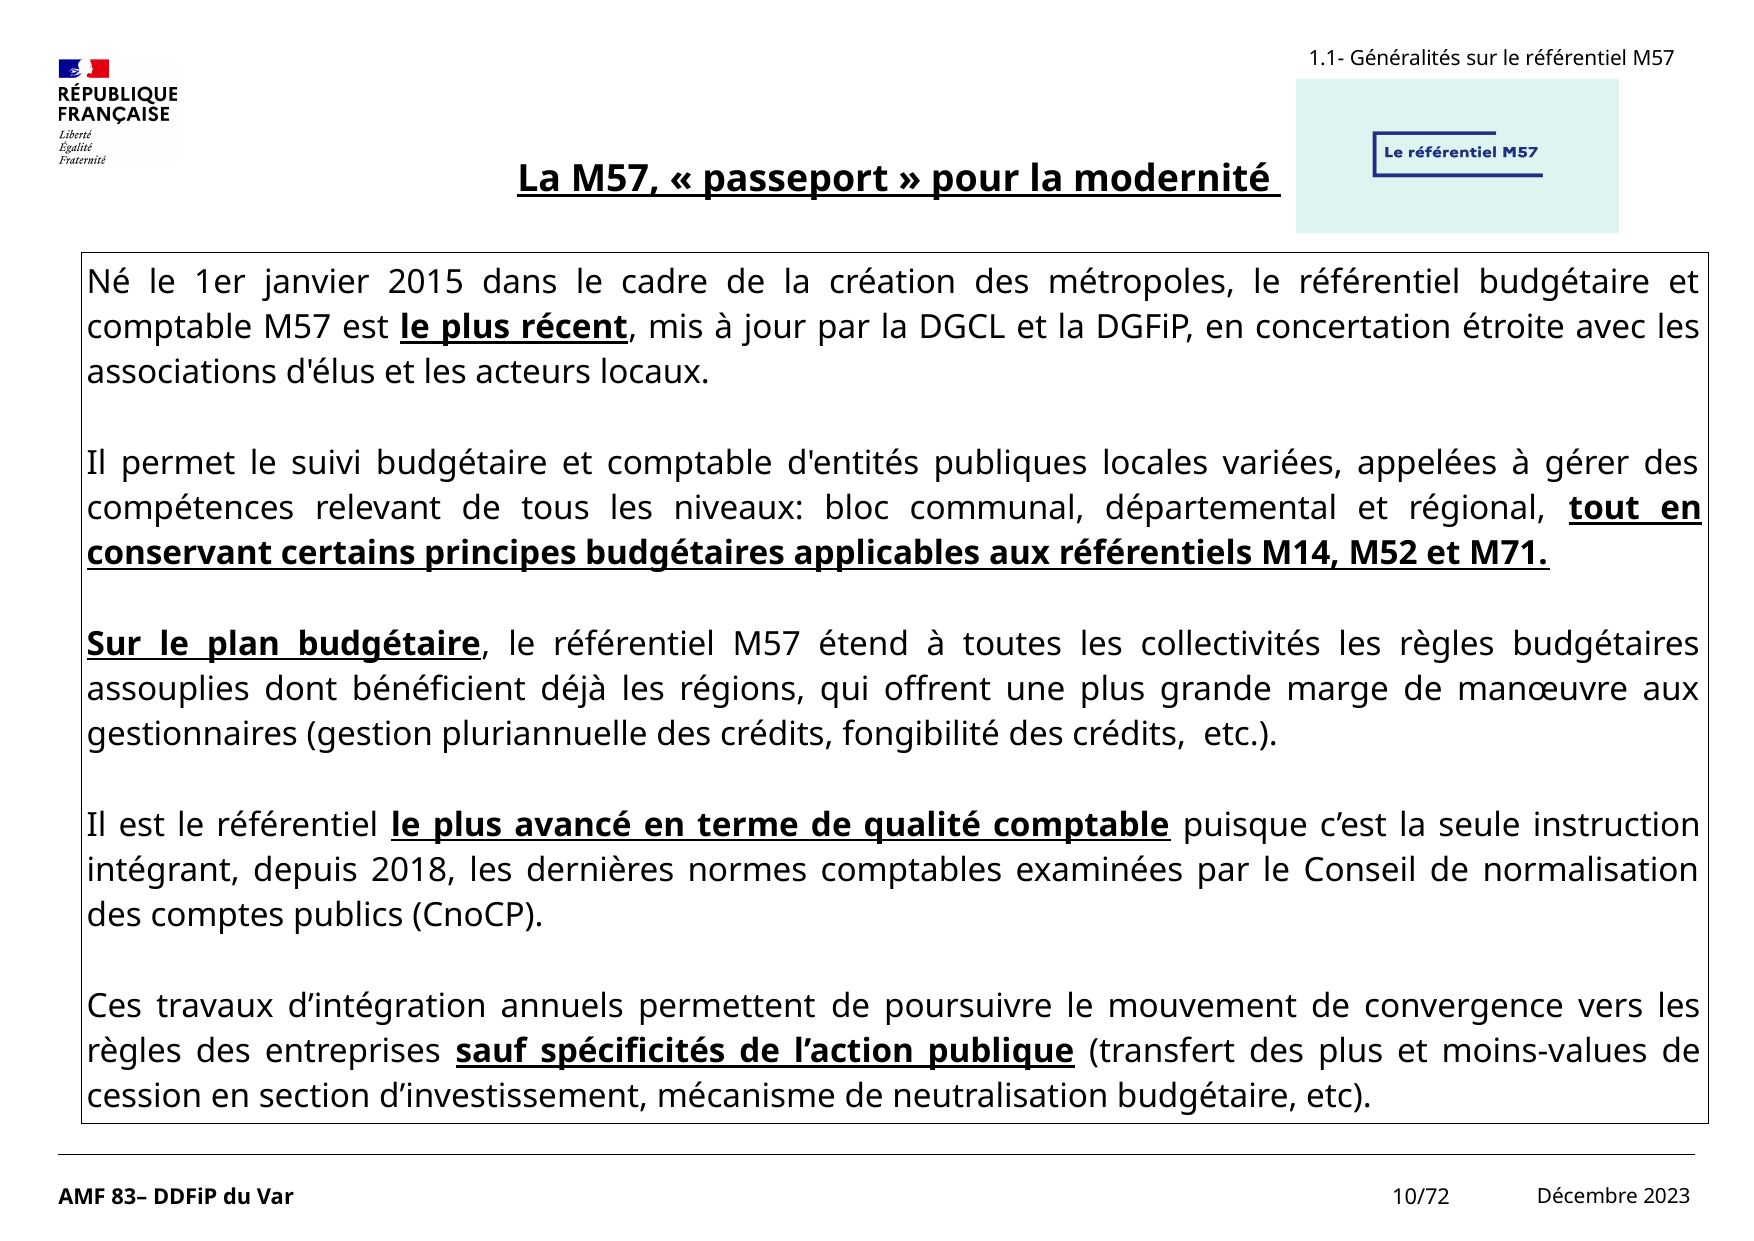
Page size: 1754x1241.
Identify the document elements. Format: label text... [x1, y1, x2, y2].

table_header Né le 1er janvier 2015 dans le cadre de la création des métropoles, le référentiel budgétaire et comptable M57 est le plus récent, mis à jour par la DGCL et la DGFiP, en concertation étroite avec les associations d'élus et les acteurs locaux. Il permet le suivi budgétaire et comptable d'entités publiques locales variées, appelées à gérer des compétences relevant de tous les niveaux: bloc communal, départemental et régional, tout en conservant certains principes budgétaires applicables aux référentiels M14, M52 et M71. Sur le plan budgétaire, le référentiel M57 étend à toutes les collectivités les règles budgétaires assouplies dont bénéficient déjà les régions, qui offrent une plus grande marge de manœuvre aux gestionnaires (gestion pluriannuelle des crédits, fongibilité des crédits, etc.). Il est le référentiel le plus avancé en terme de qualité comptable puisque c’est la seule instruction intégrant, depuis 2018, les dernières normes comptables examinées par le Conseil de normalisation des comptes publics (CnoCP). Ces travaux d’intégration annuels permettent de poursuivre le mouvement de convergence vers les règles des entreprises sauf spécificités de l’action publique (transfert des plus et moins-values de cession en section d’investissement, mécanisme de neutralisation budgétaire, etc). [82, 253, 1708, 1123]
picture [58, 58, 178, 164]
text_box 1.1- Généralités sur le référentiel M57 [220, 35, 1690, 152]
picture [1296, 152, 1619, 233]
text_box La M57, « passeport » pour la modernité [286, 152, 1296, 225]
